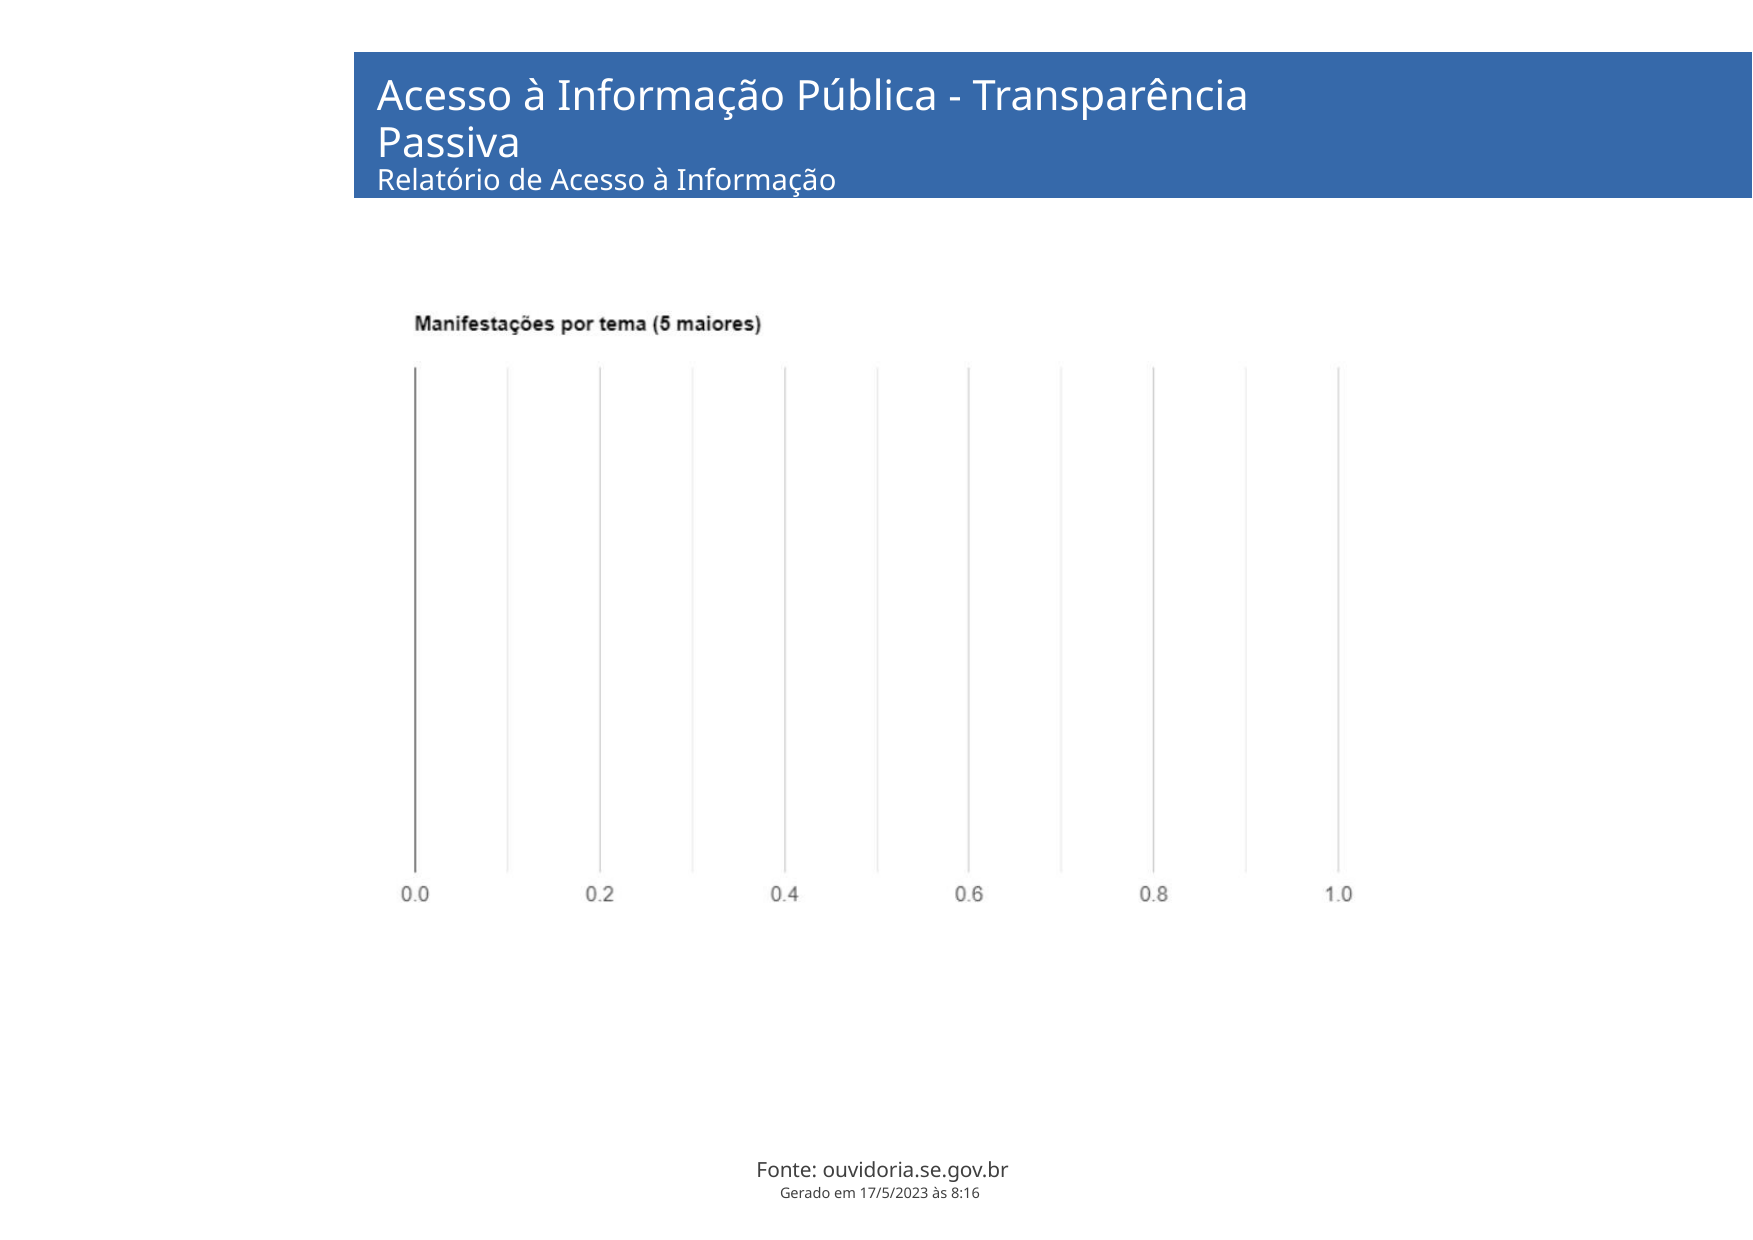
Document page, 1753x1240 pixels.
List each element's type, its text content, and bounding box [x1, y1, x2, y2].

text_box Fonte: ouvidoria.se.gov.br [756, 1158, 1023, 1182]
text_box [354, 52, 1752, 198]
text_box [155, 211, 1599, 1028]
text_box Gerado em 17/5/2023 às 8:16 [780, 1184, 999, 1202]
text_box Acesso à Informação Pública - Transparência Passiva Relatório de Acesso à Informação SETURAbril a Abril de 2023 [376, 72, 1403, 228]
